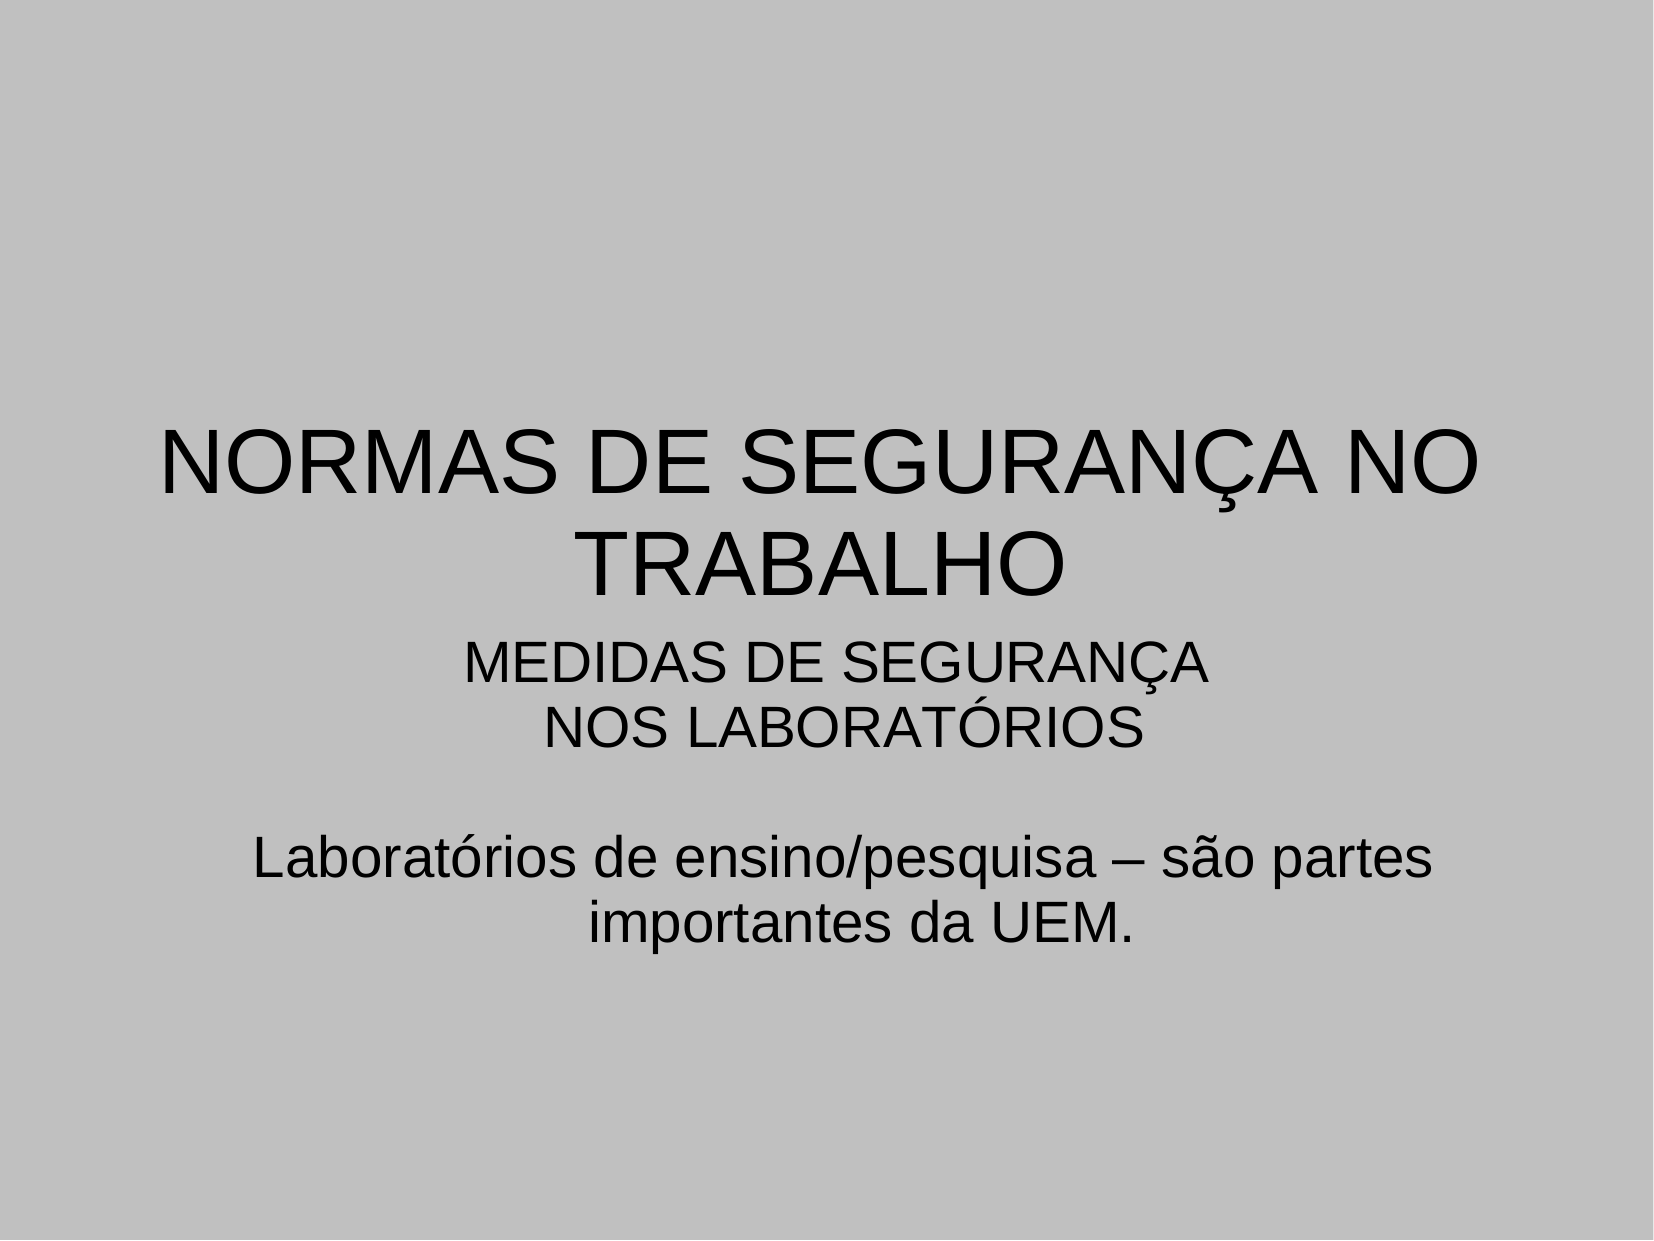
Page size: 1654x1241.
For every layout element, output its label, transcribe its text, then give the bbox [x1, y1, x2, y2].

subtitle MEDIDAS DE SEGURANÇA NOS LABORATÓRIOS Laboratórios de ensino/pesquisa – são partes importantes da UEM. [82, 290, 1571, 1109]
title NORMAS DE SEGURANÇA NO TRABALHO [76, 0, 1565, 616]
